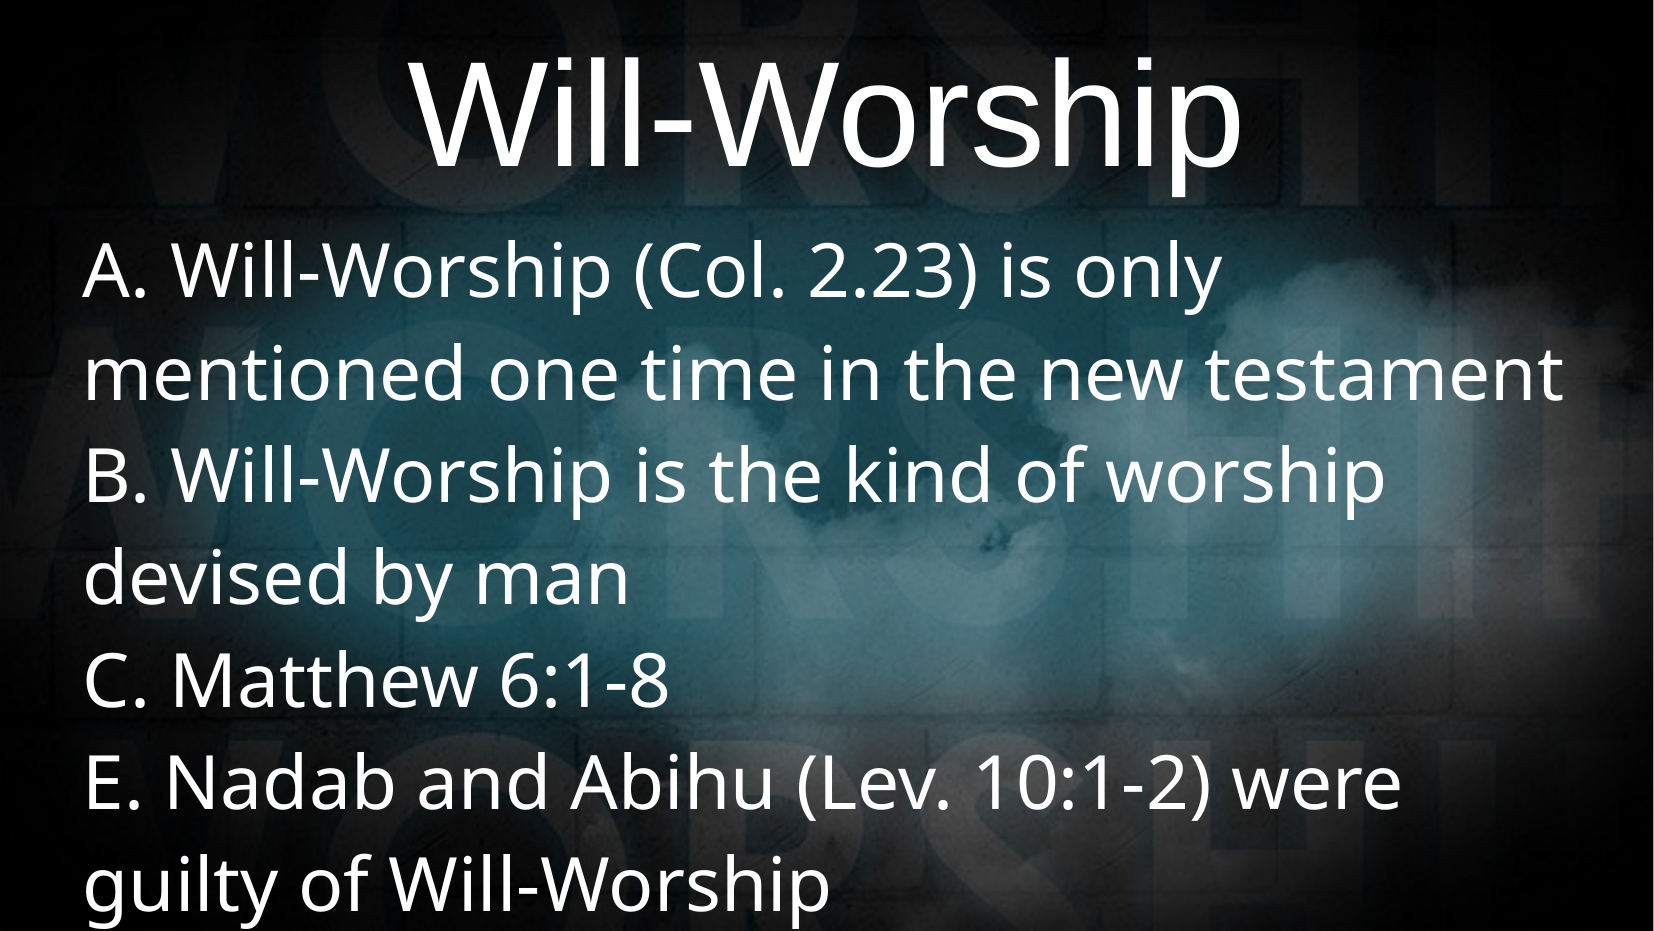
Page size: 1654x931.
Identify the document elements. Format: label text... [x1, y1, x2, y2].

picture [0, 0, 1654, 931]
subtitle A. Will-Worship (Col. 2.23) is only mentioned one time in the new testament B. Will-Worship is the kind of worship devised by man C. Matthew 6:1-8 E. Nadab and Abihu (Lev. 10:1-2) were guilty of Will-Worship [82, 217, 1613, 863]
title Will-Worship [82, 30, 1571, 199]
